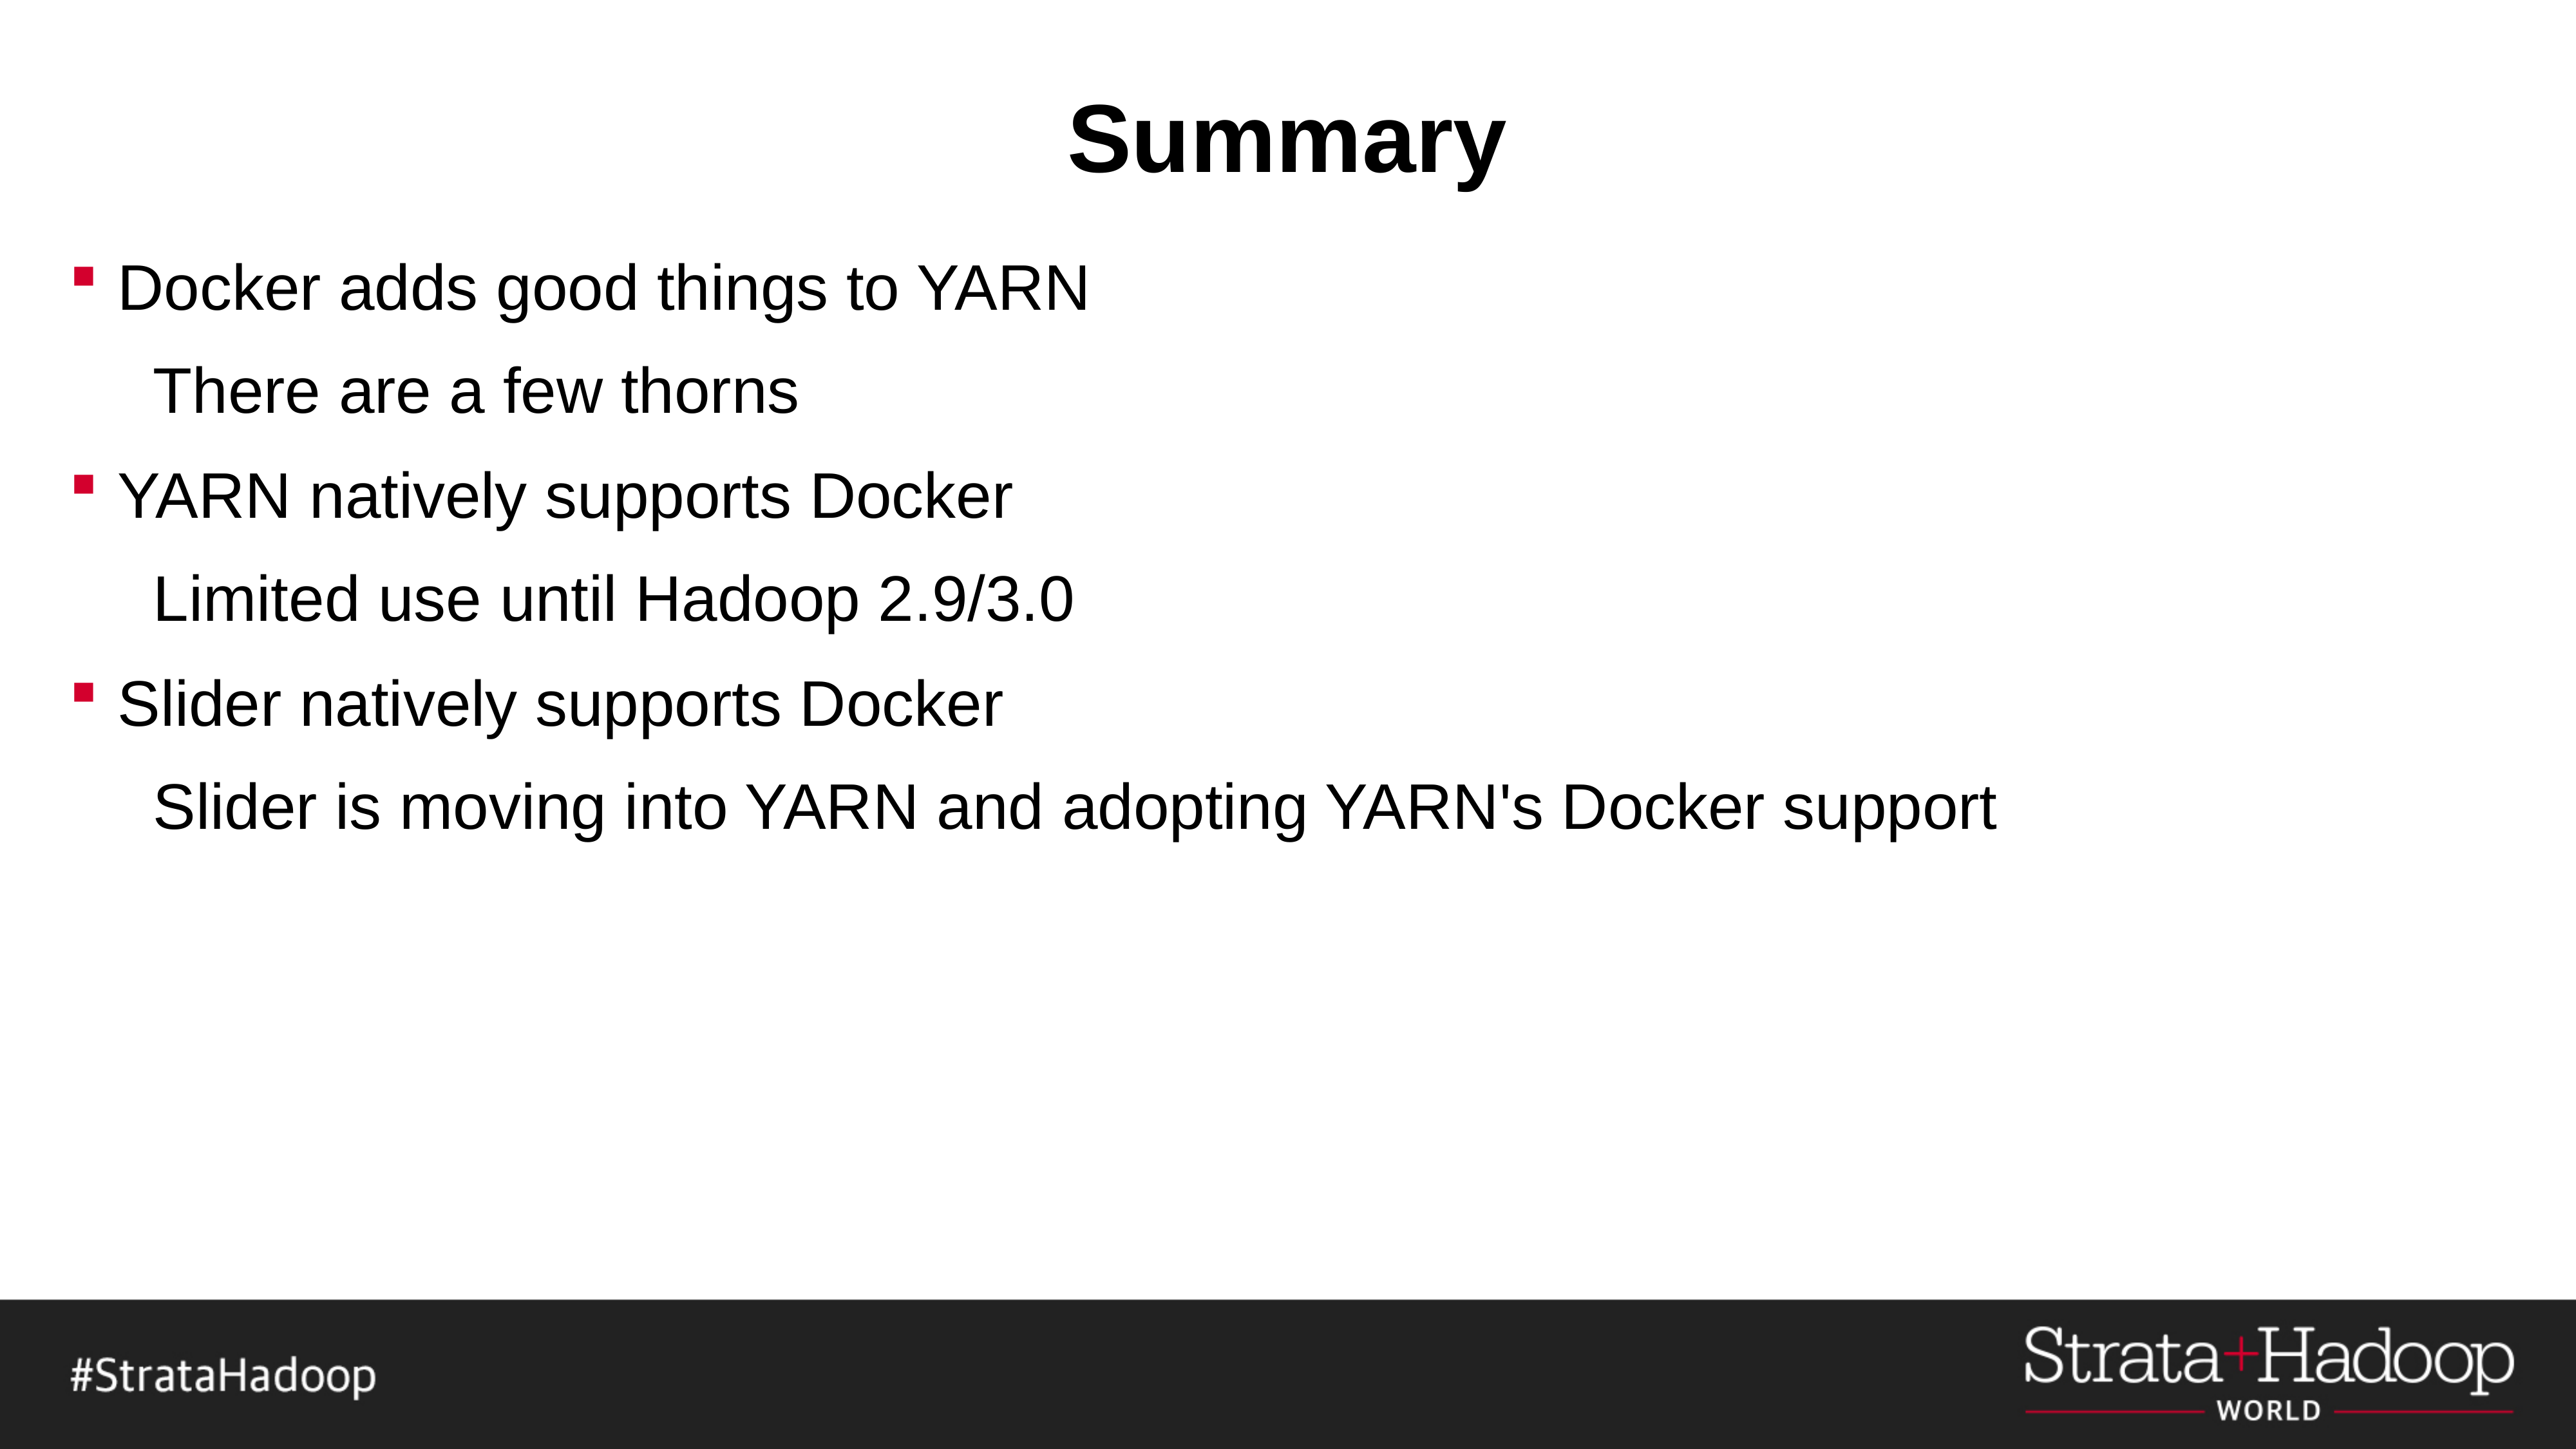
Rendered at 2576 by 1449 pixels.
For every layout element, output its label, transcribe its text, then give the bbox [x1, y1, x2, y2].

list Docker adds good things to YARN There are a few thorns YARN natively supports Docker Limited use until Hadoop 2.9/3.0 Slider natively supports Docker Slider is moving into YARN and adopting YARN's Docker support [65, 242, 2510, 1449]
title Summary [65, 25, 2510, 242]
picture [0, 0, 2576, 1449]
